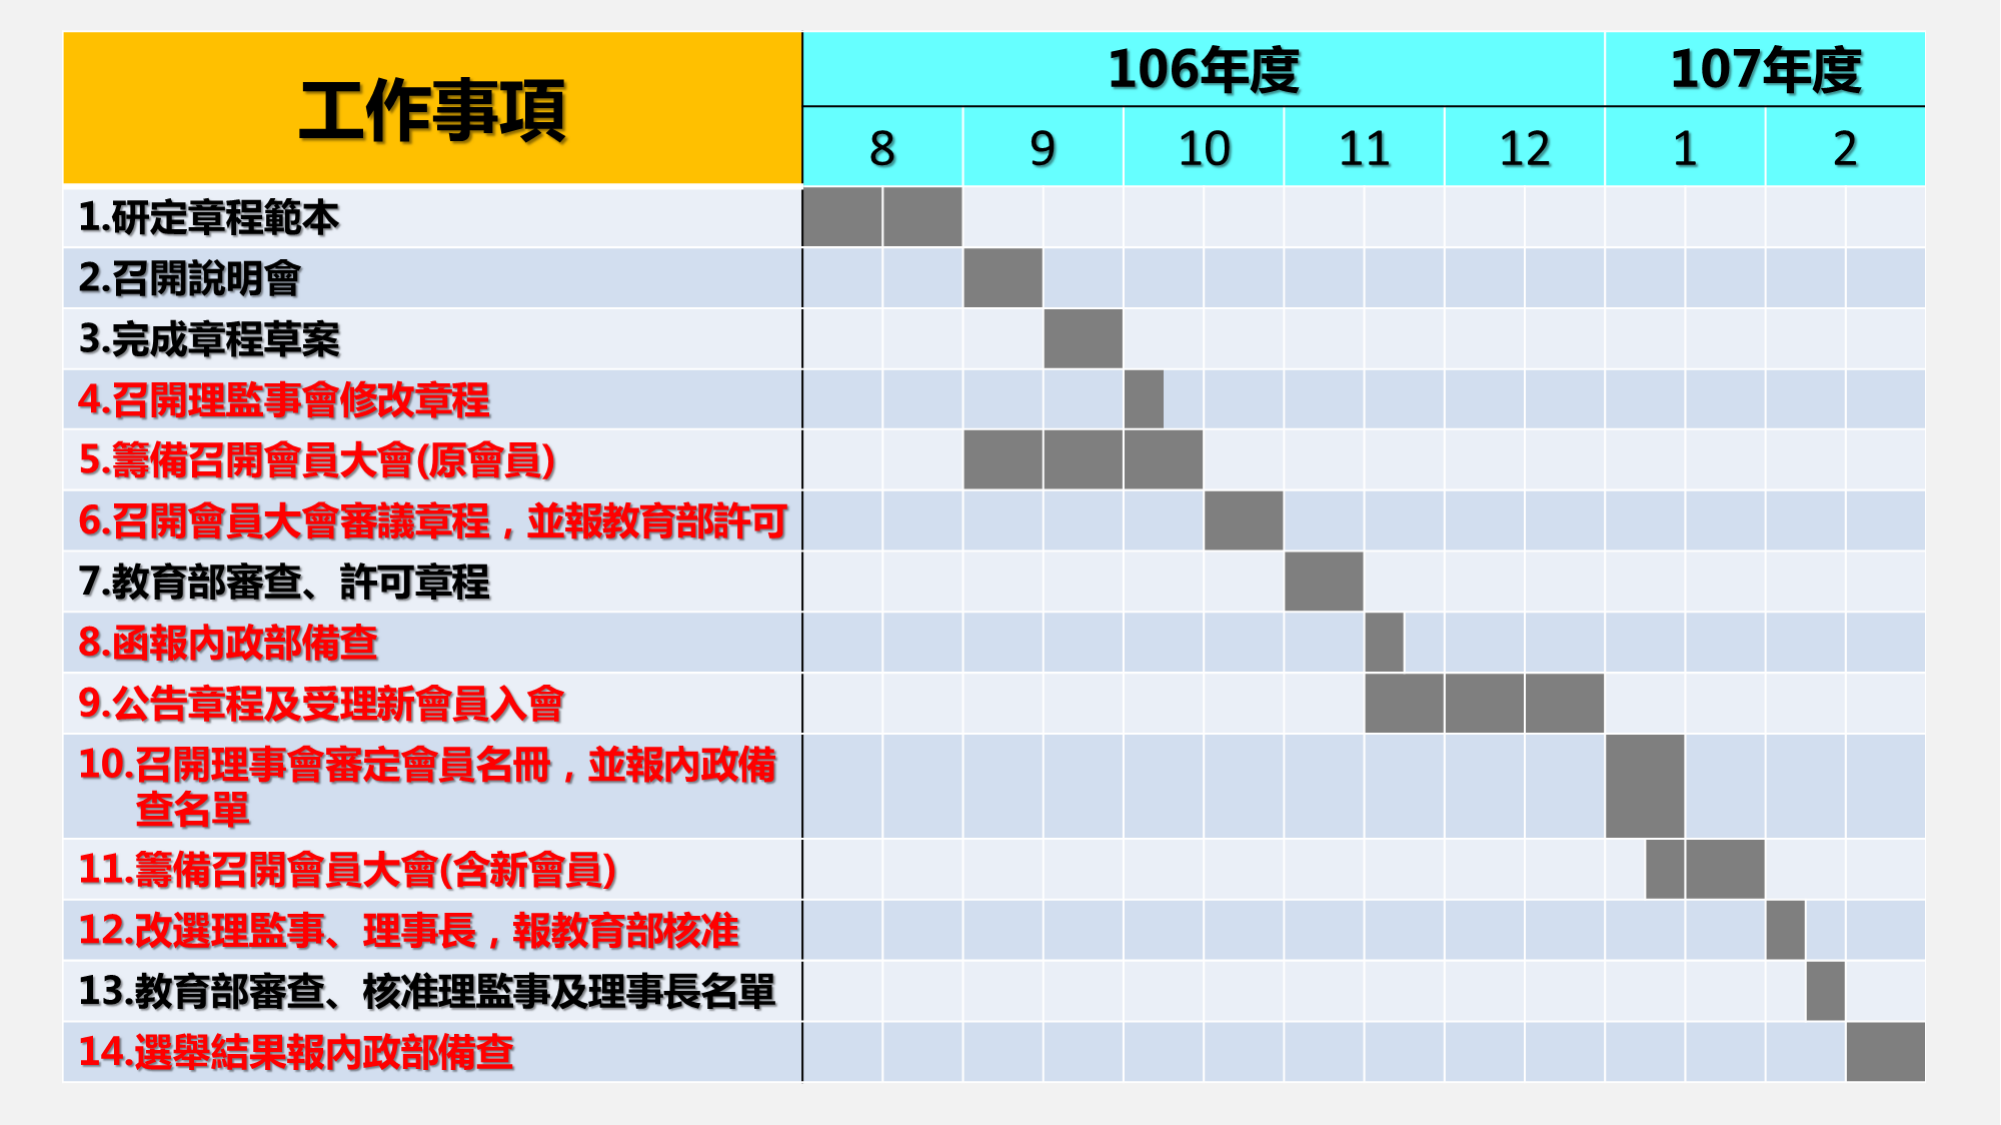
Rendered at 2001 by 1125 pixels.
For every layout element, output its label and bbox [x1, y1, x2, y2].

picture [62, 22, 1926, 1102]
